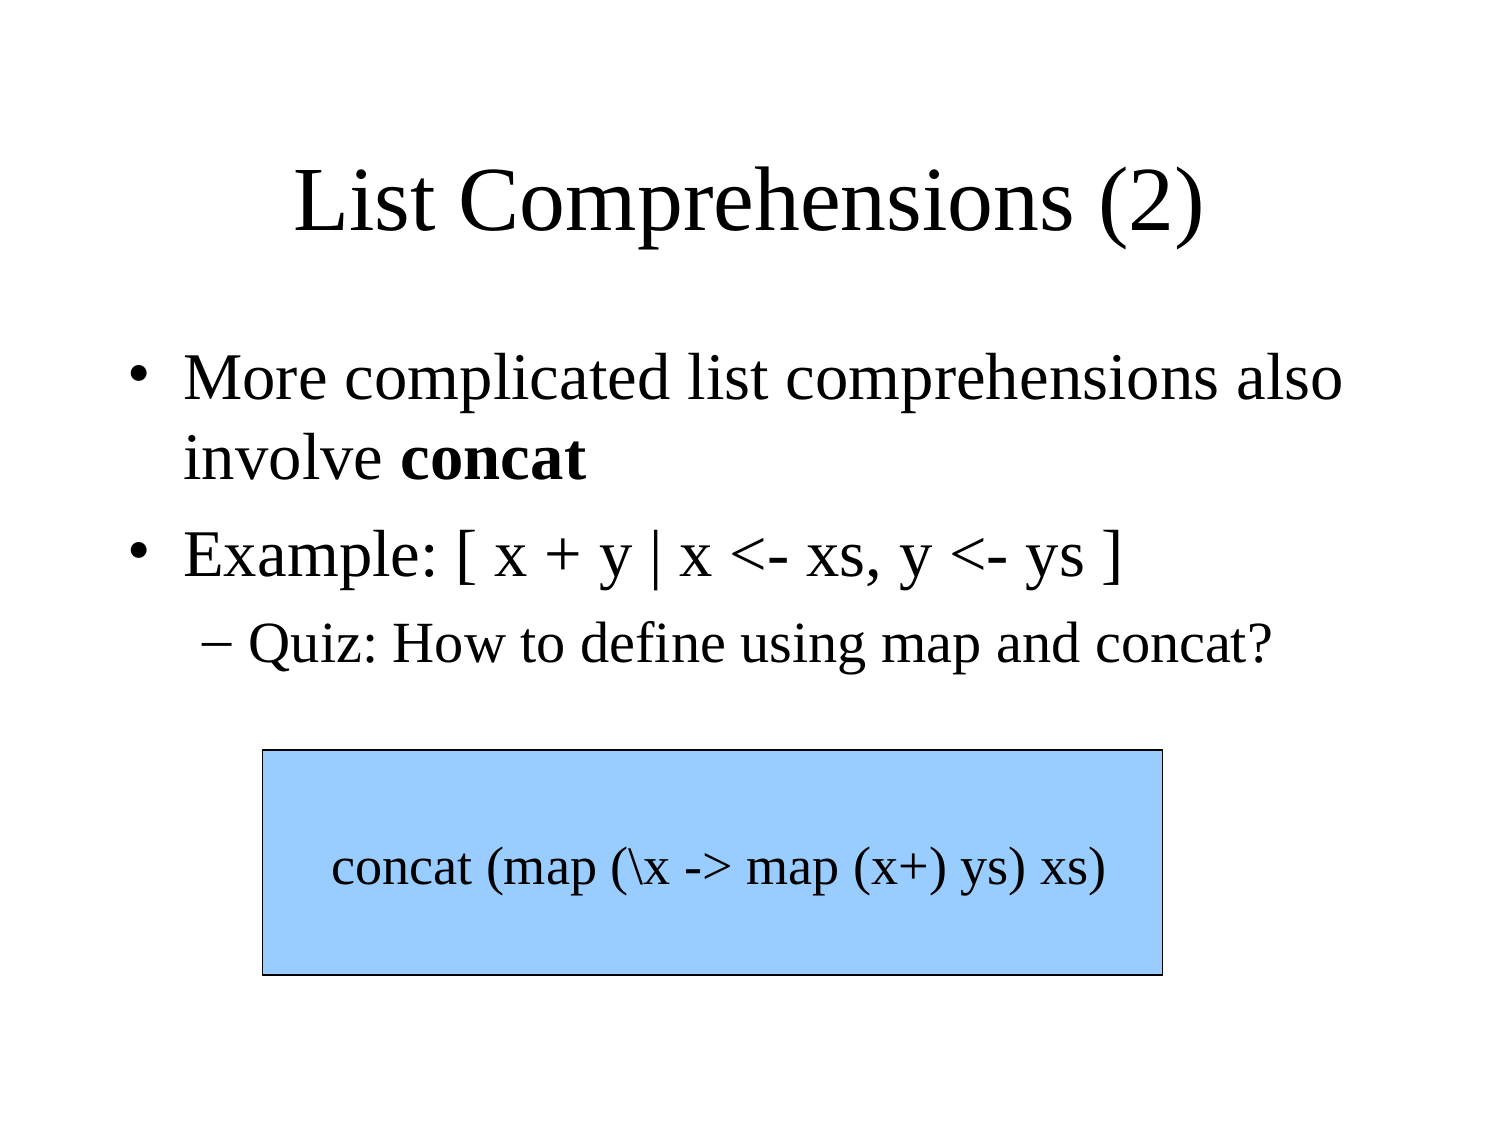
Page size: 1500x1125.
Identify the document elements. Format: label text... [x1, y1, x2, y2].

text_box concat (map (\x -> map (x+) ys) xs) [262, 750, 1163, 976]
list More complicated list comprehensions also involve concat Example: [ x + y | x <- xs, y <- ys ] Quiz: How to define using map and concat? [112, 324, 1388, 1088]
title List Comprehensions (2) [112, 92, 1388, 296]
